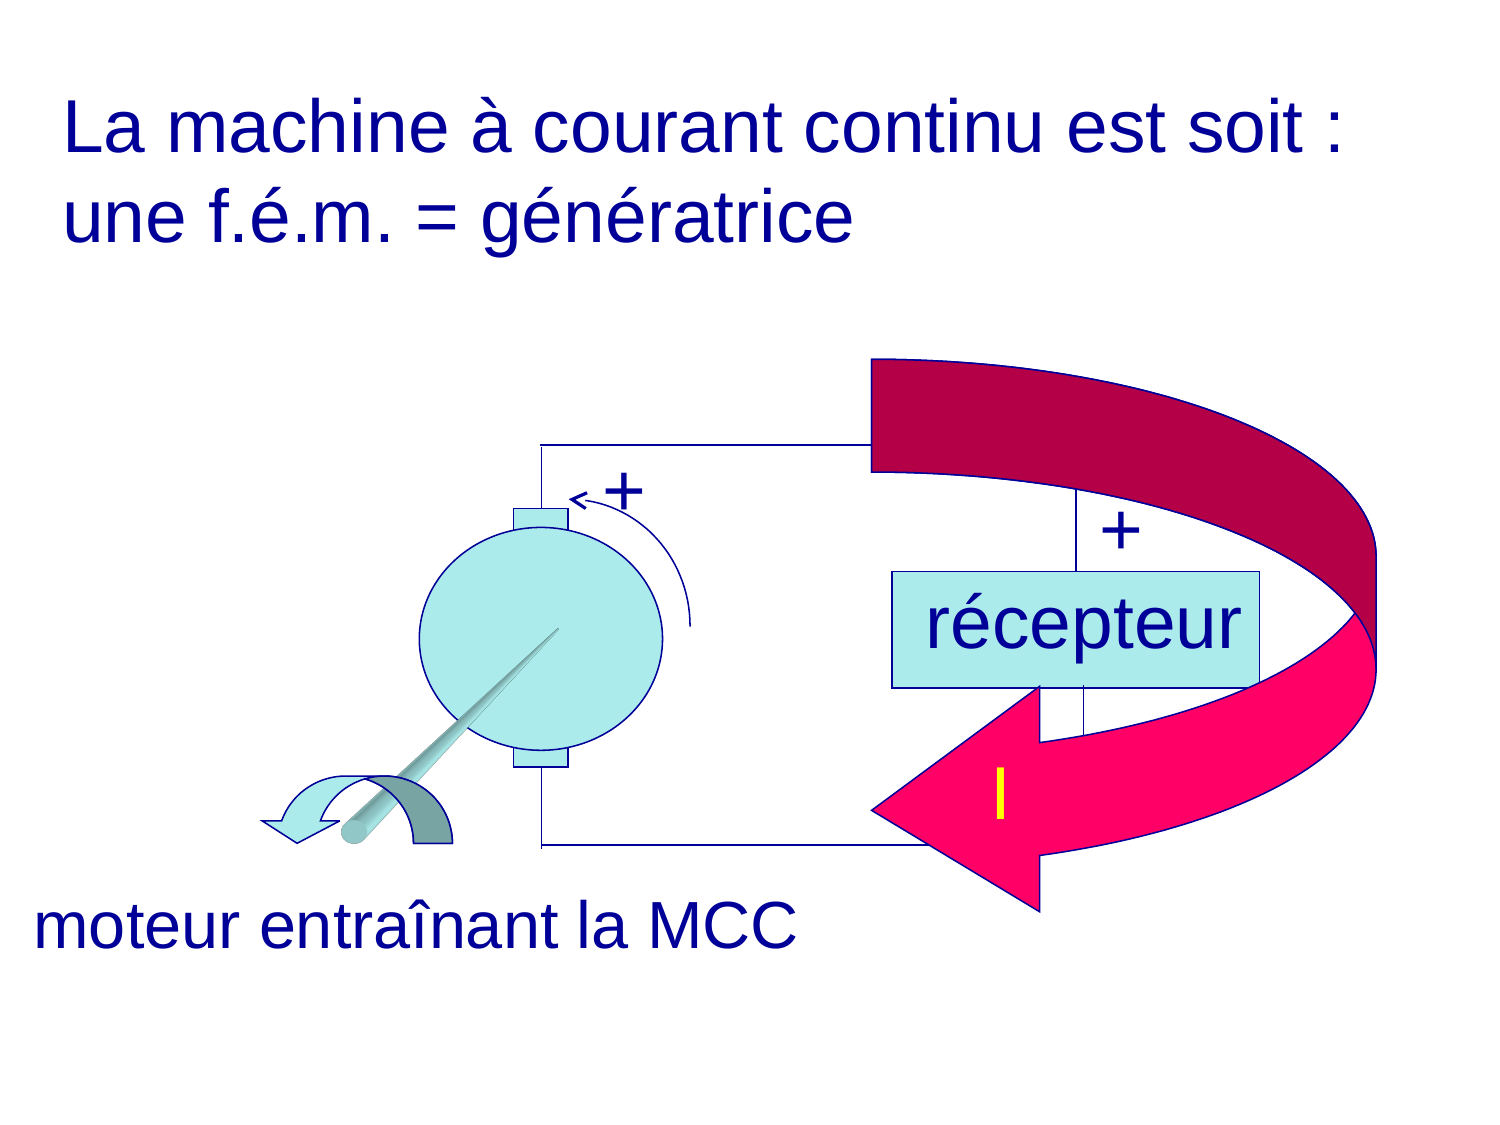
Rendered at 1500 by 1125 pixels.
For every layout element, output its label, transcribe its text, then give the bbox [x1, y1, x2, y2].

text_box [871, 359, 1377, 912]
text_box + [587, 446, 662, 540]
text_box moteur entraînant la MCC [18, 874, 815, 970]
text_box + [587, 434, 662, 444]
text_box récepteur [910, 566, 1258, 672]
text_box La machine à courant continu est soit : une f.é.m. = génératrice [47, 69, 1362, 356]
text_box I [975, 736, 1026, 843]
text_box [262, 508, 663, 844]
text_box + [587, 502, 655, 540]
text_box + [1084, 491, 1158, 579]
